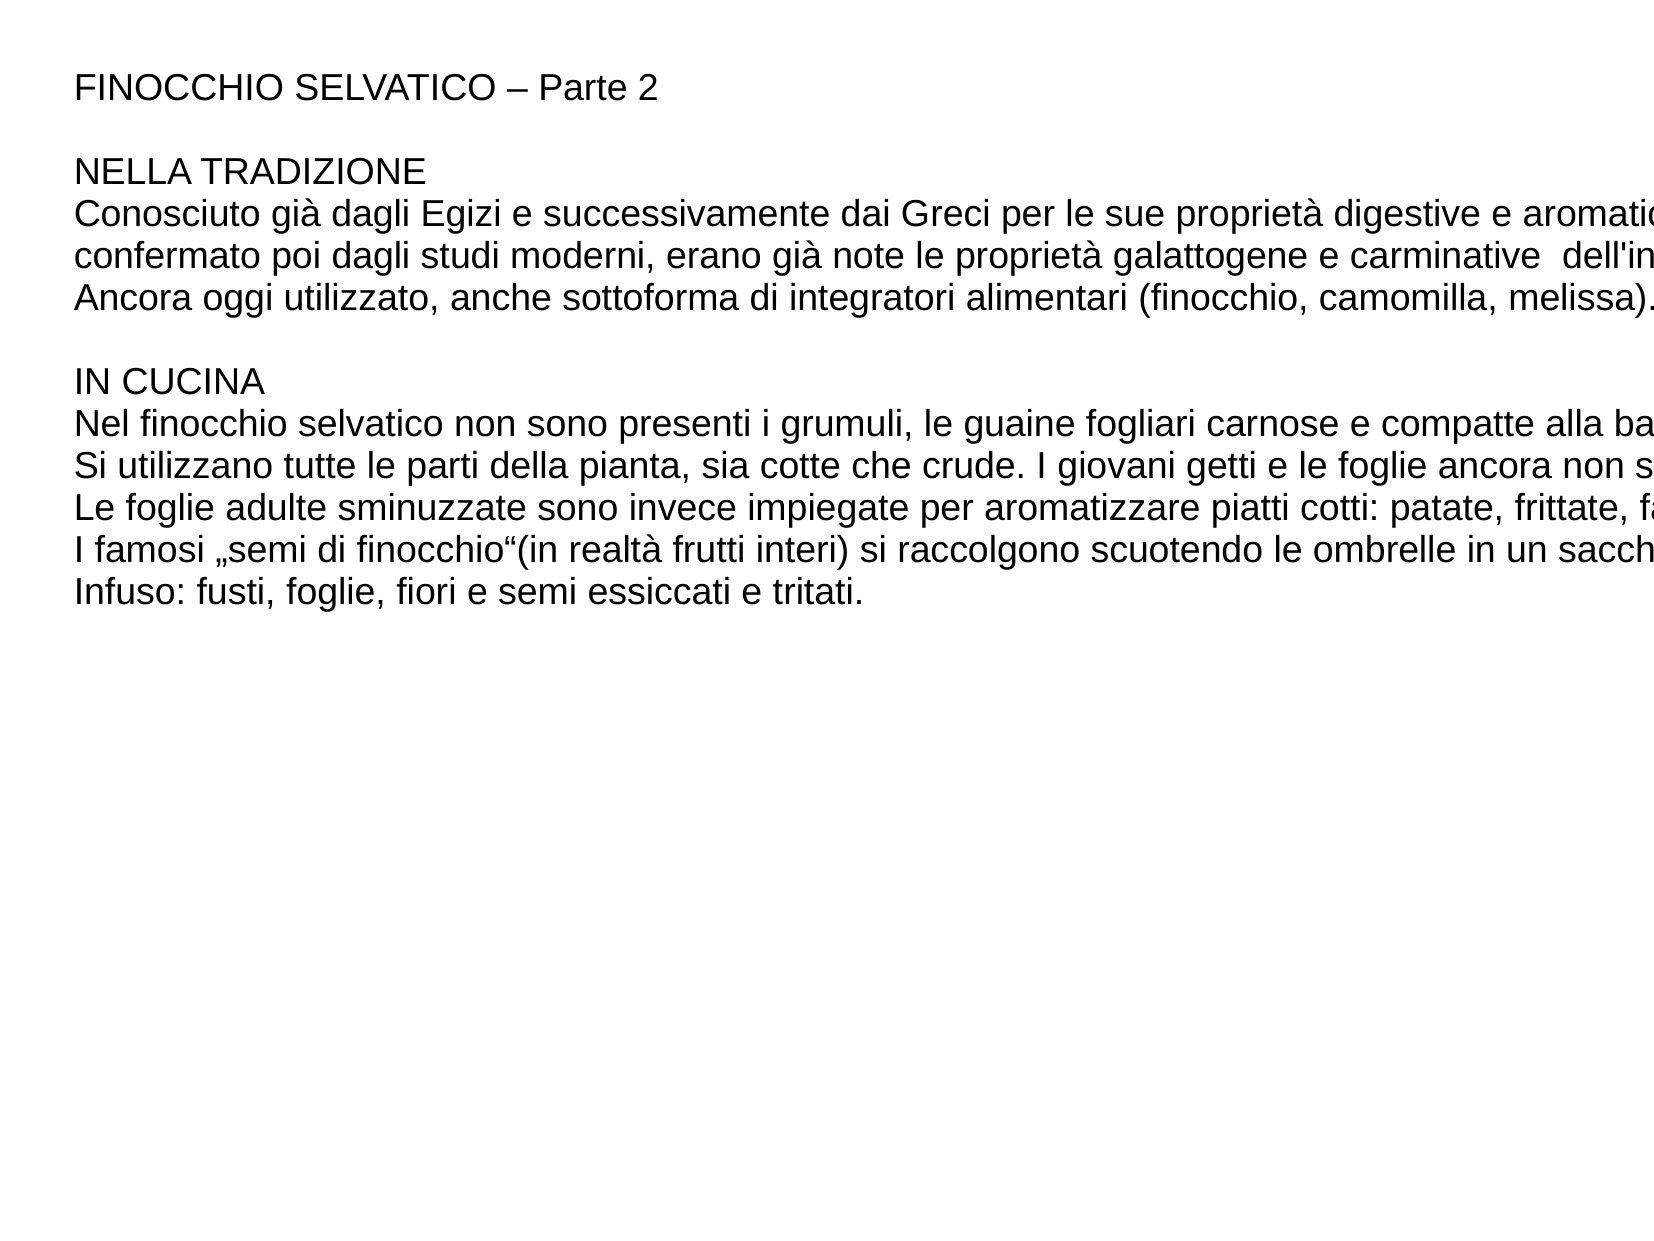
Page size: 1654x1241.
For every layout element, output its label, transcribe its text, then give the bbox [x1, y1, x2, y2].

text_box FINOCCHIO SELVATICO – Parte 2 NELLA TRADIZIONE Conosciuto già dagli Egizi e successivamente dai Greci per le sue proprietà digestive e aromatiche, il finocchio fu largamente coltivato e apprezzato nell'Impero Romano, diventando un ingrediente indispensabile della cucina mediterranea. A quei tempi , il finocchio entrava nella dieta fin dalla più tenera età, attraverso il latte della mamma . Come confermato poi dagli studi moderni, erano già note le proprietà galattogene e carminative dell'infuso di semi o di foglie di finocchio selvatico.Era un aiuto prezioso per promuovere la lattazione e, passando poi nel tratto digestivo del bambino attraverso il latte materno, alleviava le coliche del neonato. Ancora oggi utilizzato, anche sottoforma di integratori alimentari (finocchio, camomilla, melissa). IN CUCINA Nel finocchio selvatico non sono presenti i grumuli, le guaine fogliari carnose e compatte alla base del fusto, che mangiamo nel finocchio coltivato (Foeniculum vulgare var. Azoricum). Risultato della lunga selezione fatta dall'uomo. Si utilizzano tutte le parti della pianta, sia cotte che crude. I giovani getti e le foglie ancora non schiuse sono ideali per insalate, pesto, salse e sale aromatico. Le foglie adulte sminuzzate sono invece impiegate per aromatizzare piatti cotti: patate, frittate, fagioli, carne e pesce. I fusti teneri possono essere consumati come verdura da pinzimonio, quelli più accresciuti e quindi coriacei si possono utilizzare in brodi e zuppe, utilizzati interi e poi rimossi a fine cottura. I famosi „semi di finocchio“(in realtà frutti interi) si raccolgono scuotendo le ombrelle in un sacchetto per far cadere solo quelli maturi. Infuso: fusti, foglie, fiori e semi essiccati e tritati. [59, 59, 1595, 1241]
